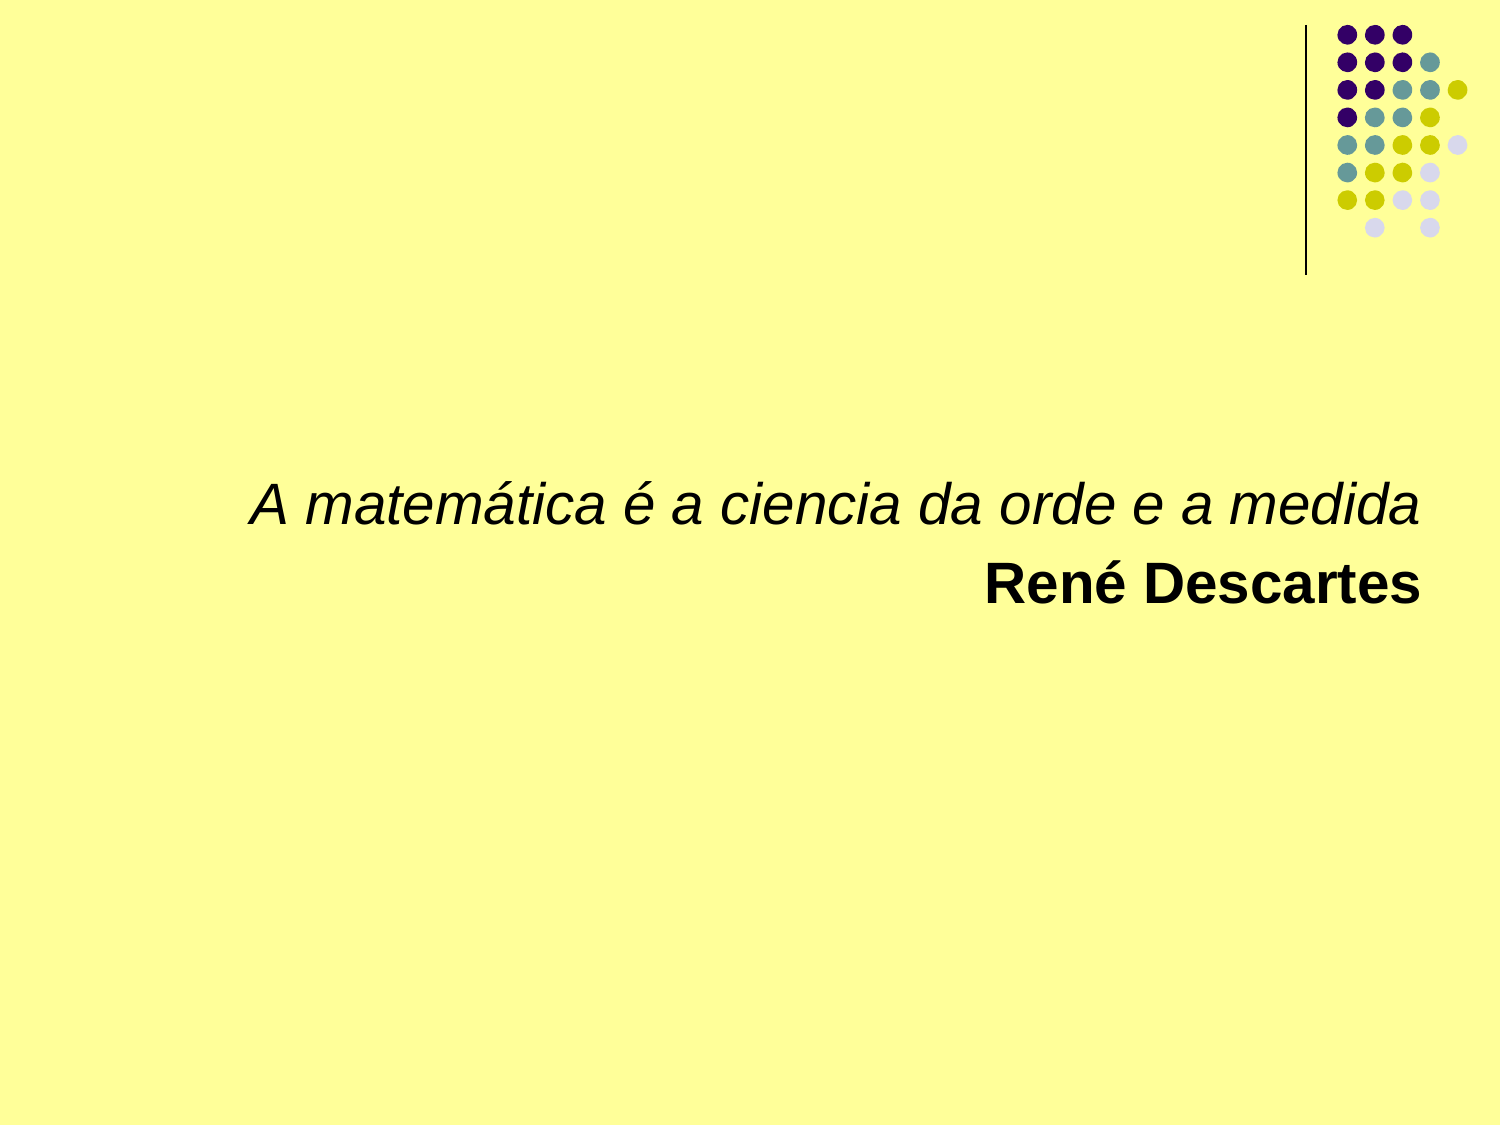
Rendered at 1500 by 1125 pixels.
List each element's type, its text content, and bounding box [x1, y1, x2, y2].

list A matemática é a ciencia da orde e a medida René Descartes [87, 463, 1438, 1125]
